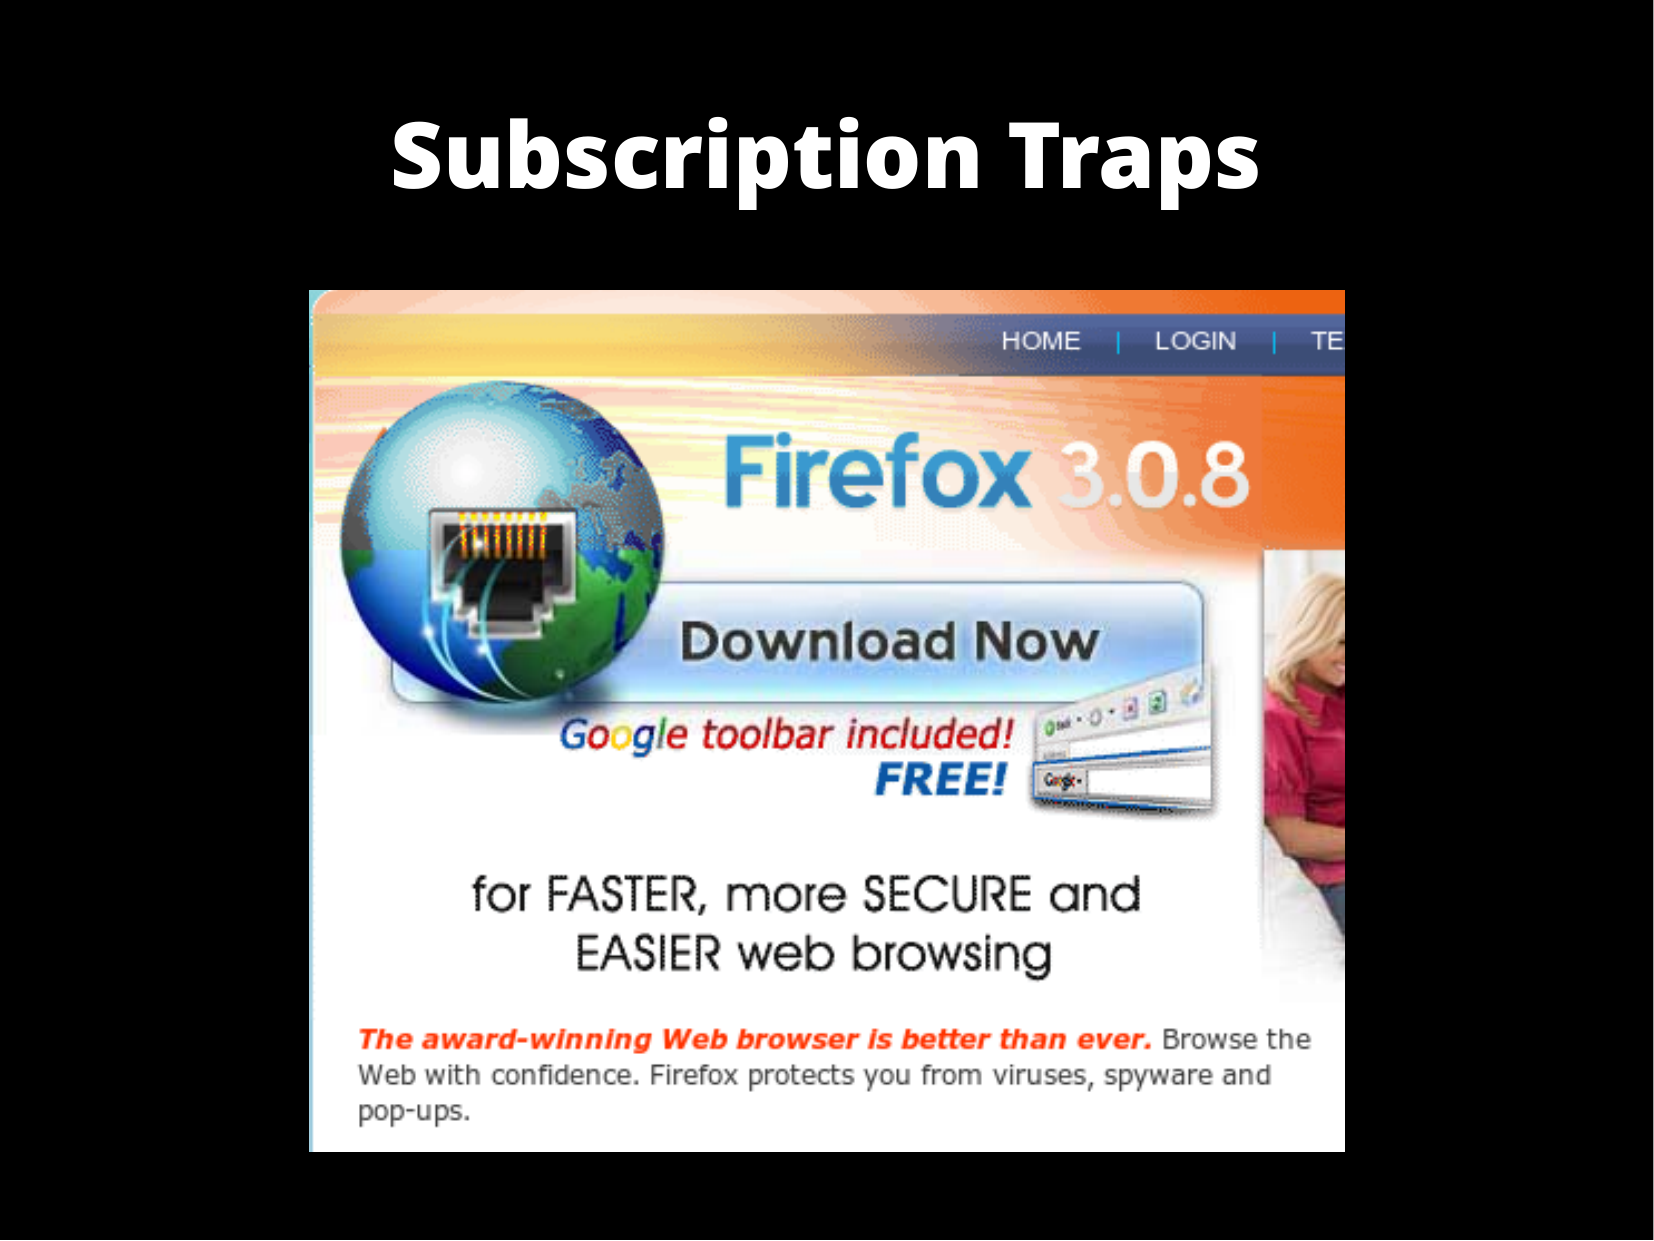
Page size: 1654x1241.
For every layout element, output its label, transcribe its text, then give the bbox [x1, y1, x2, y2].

picture [309, 290, 1345, 1152]
title Subscription Traps [82, 49, 1571, 257]
